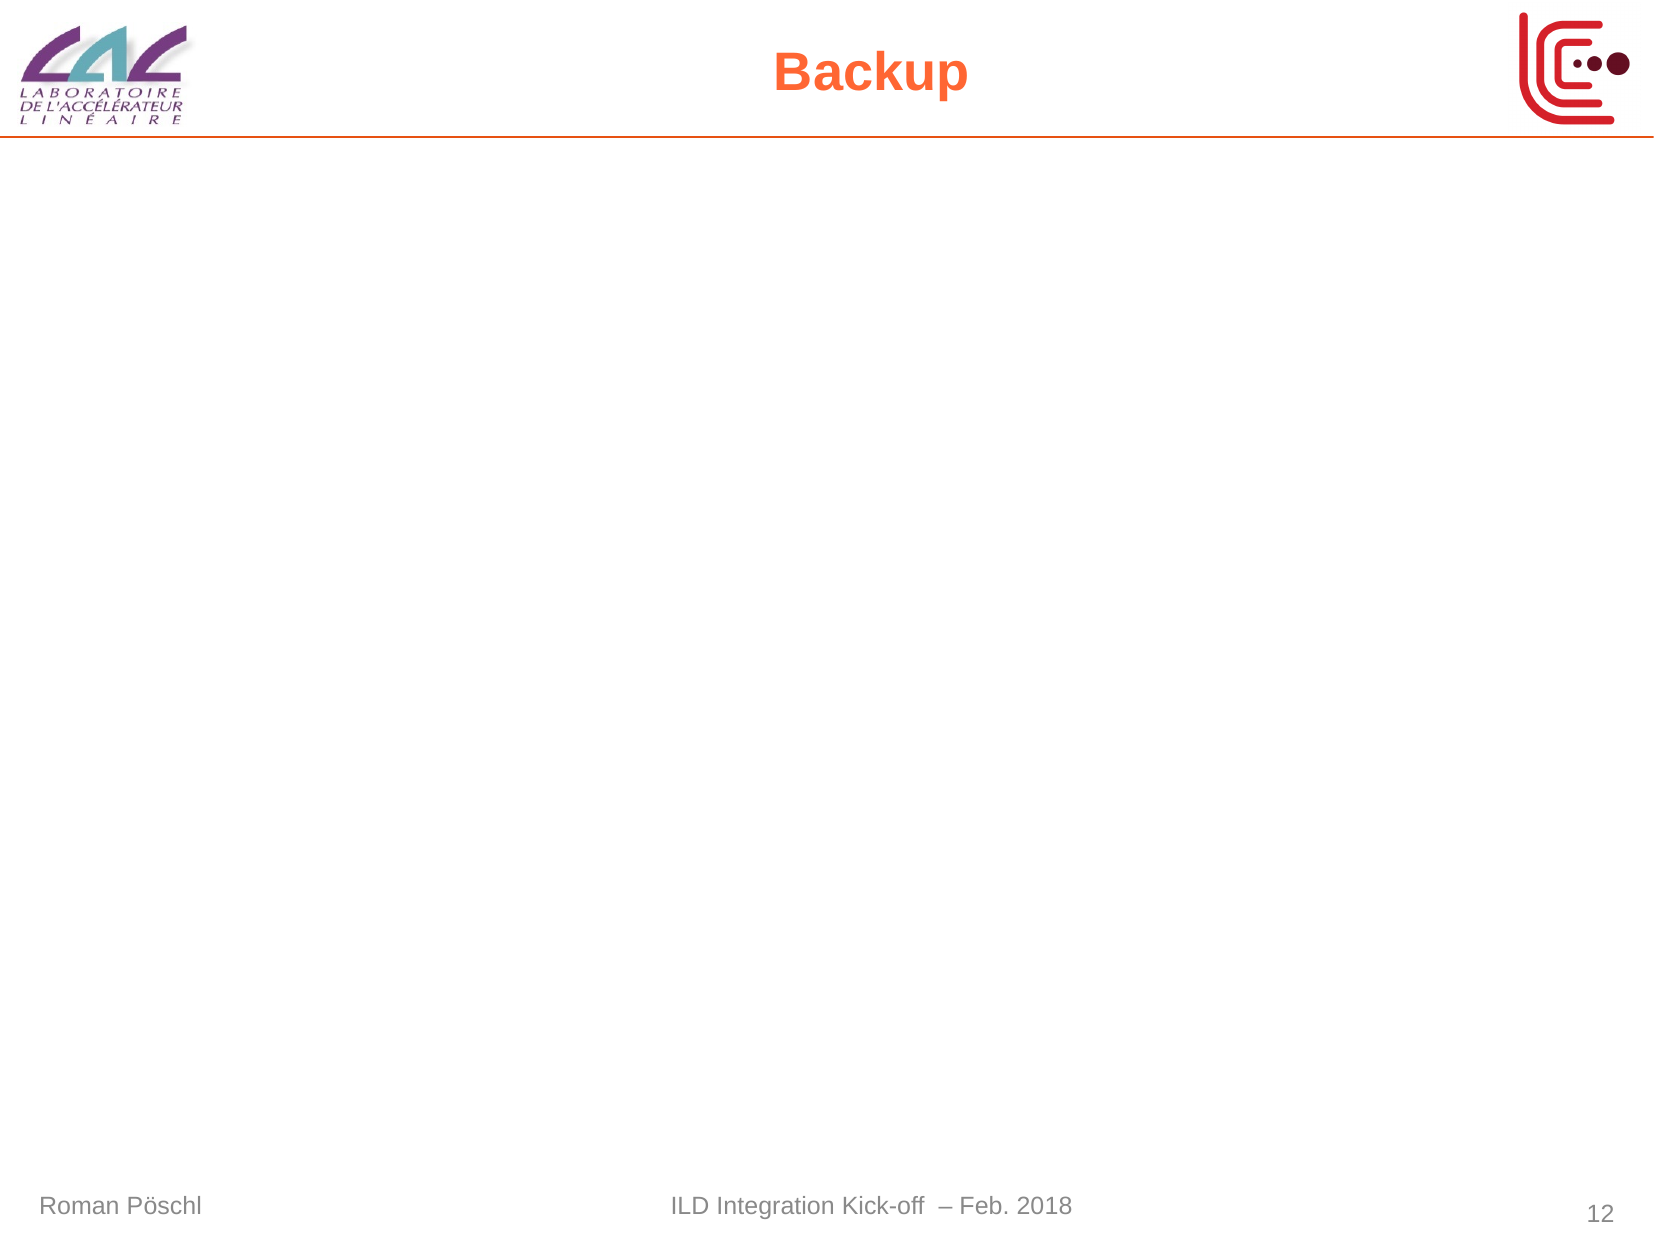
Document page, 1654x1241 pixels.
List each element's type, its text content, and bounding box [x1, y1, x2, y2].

picture [1508, 2, 1641, 135]
title Backup [128, 29, 1617, 113]
picture [17, 22, 199, 127]
